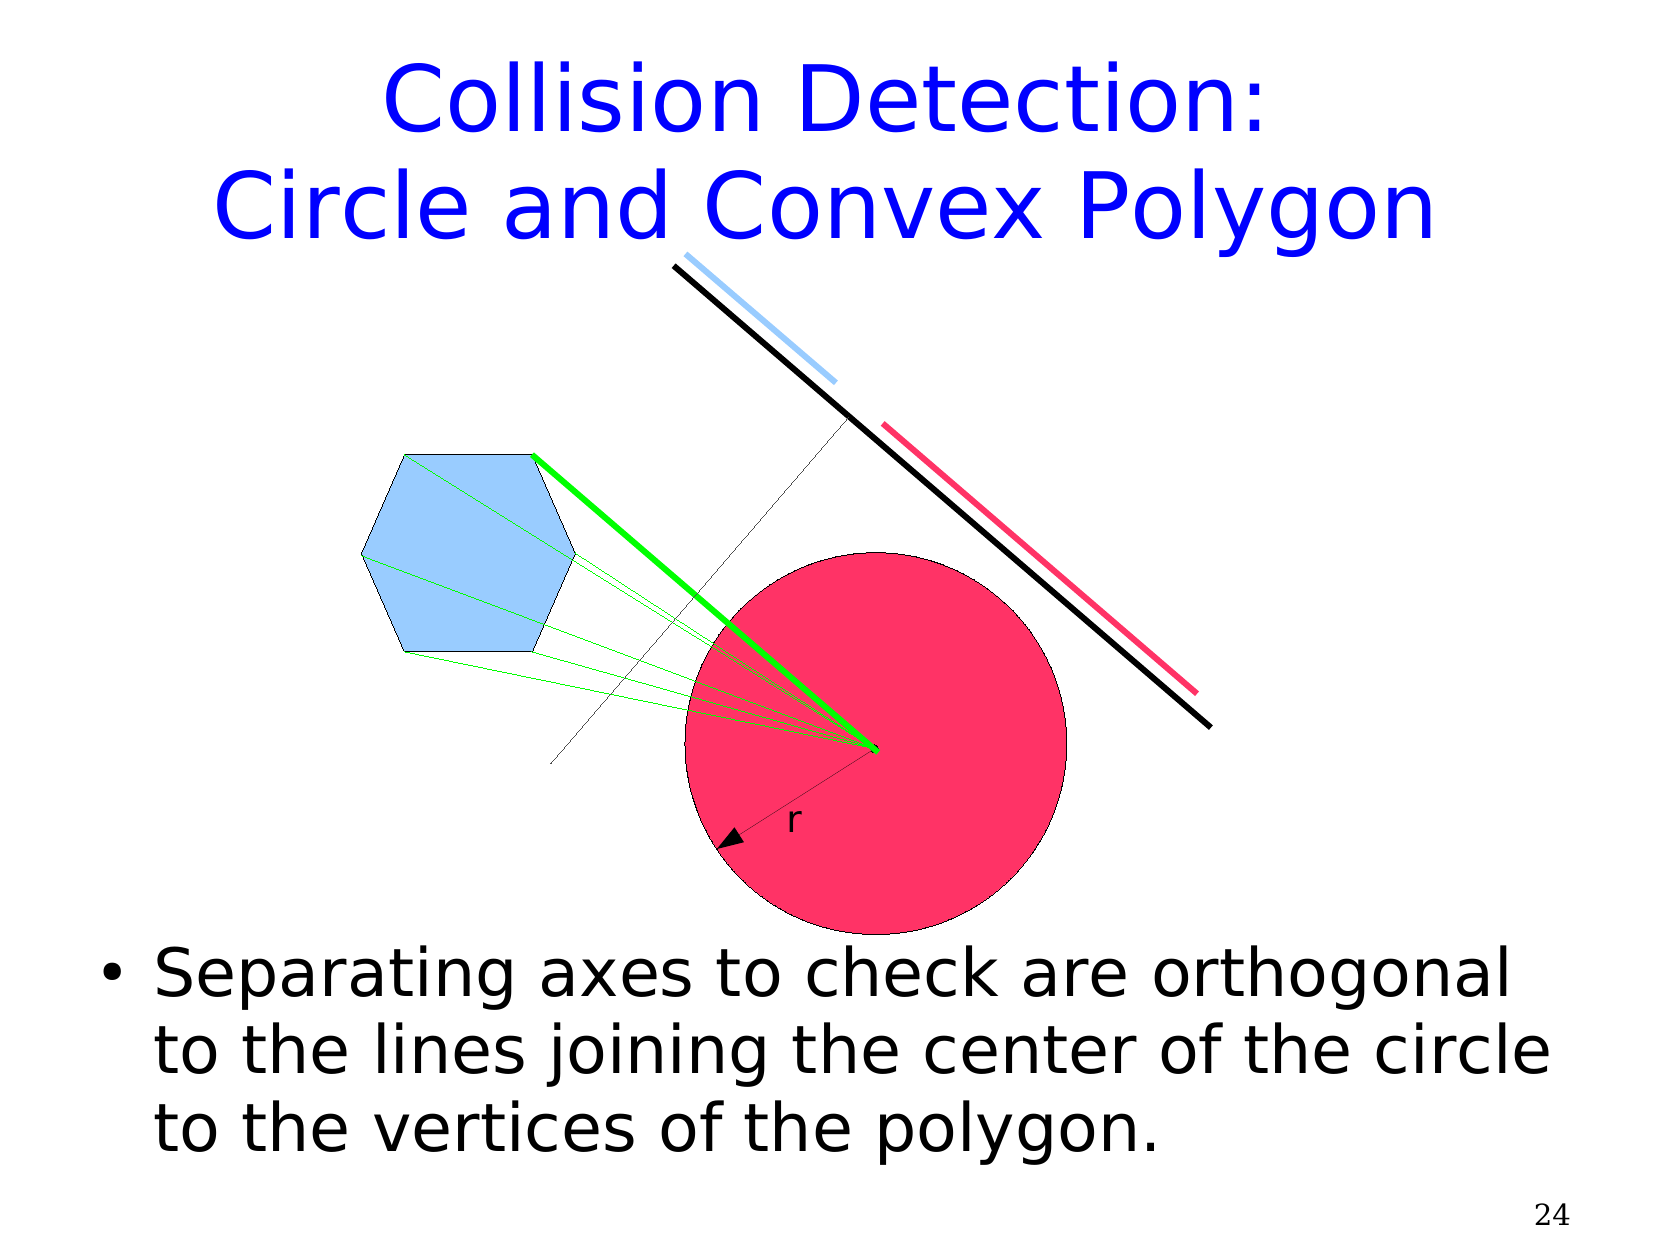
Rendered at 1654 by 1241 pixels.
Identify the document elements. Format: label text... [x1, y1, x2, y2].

list Separating axes to check are orthogonal to the lines joining the center of the circle to the vertices of the polygon. [82, 290, 1571, 1168]
text_box [361, 454, 576, 652]
title Collision Detection: Circle and Convex Polygon [82, 45, 1571, 261]
text_box r [771, 790, 848, 850]
text_box [717, 552, 1067, 935]
text_box [684, 626, 870, 848]
